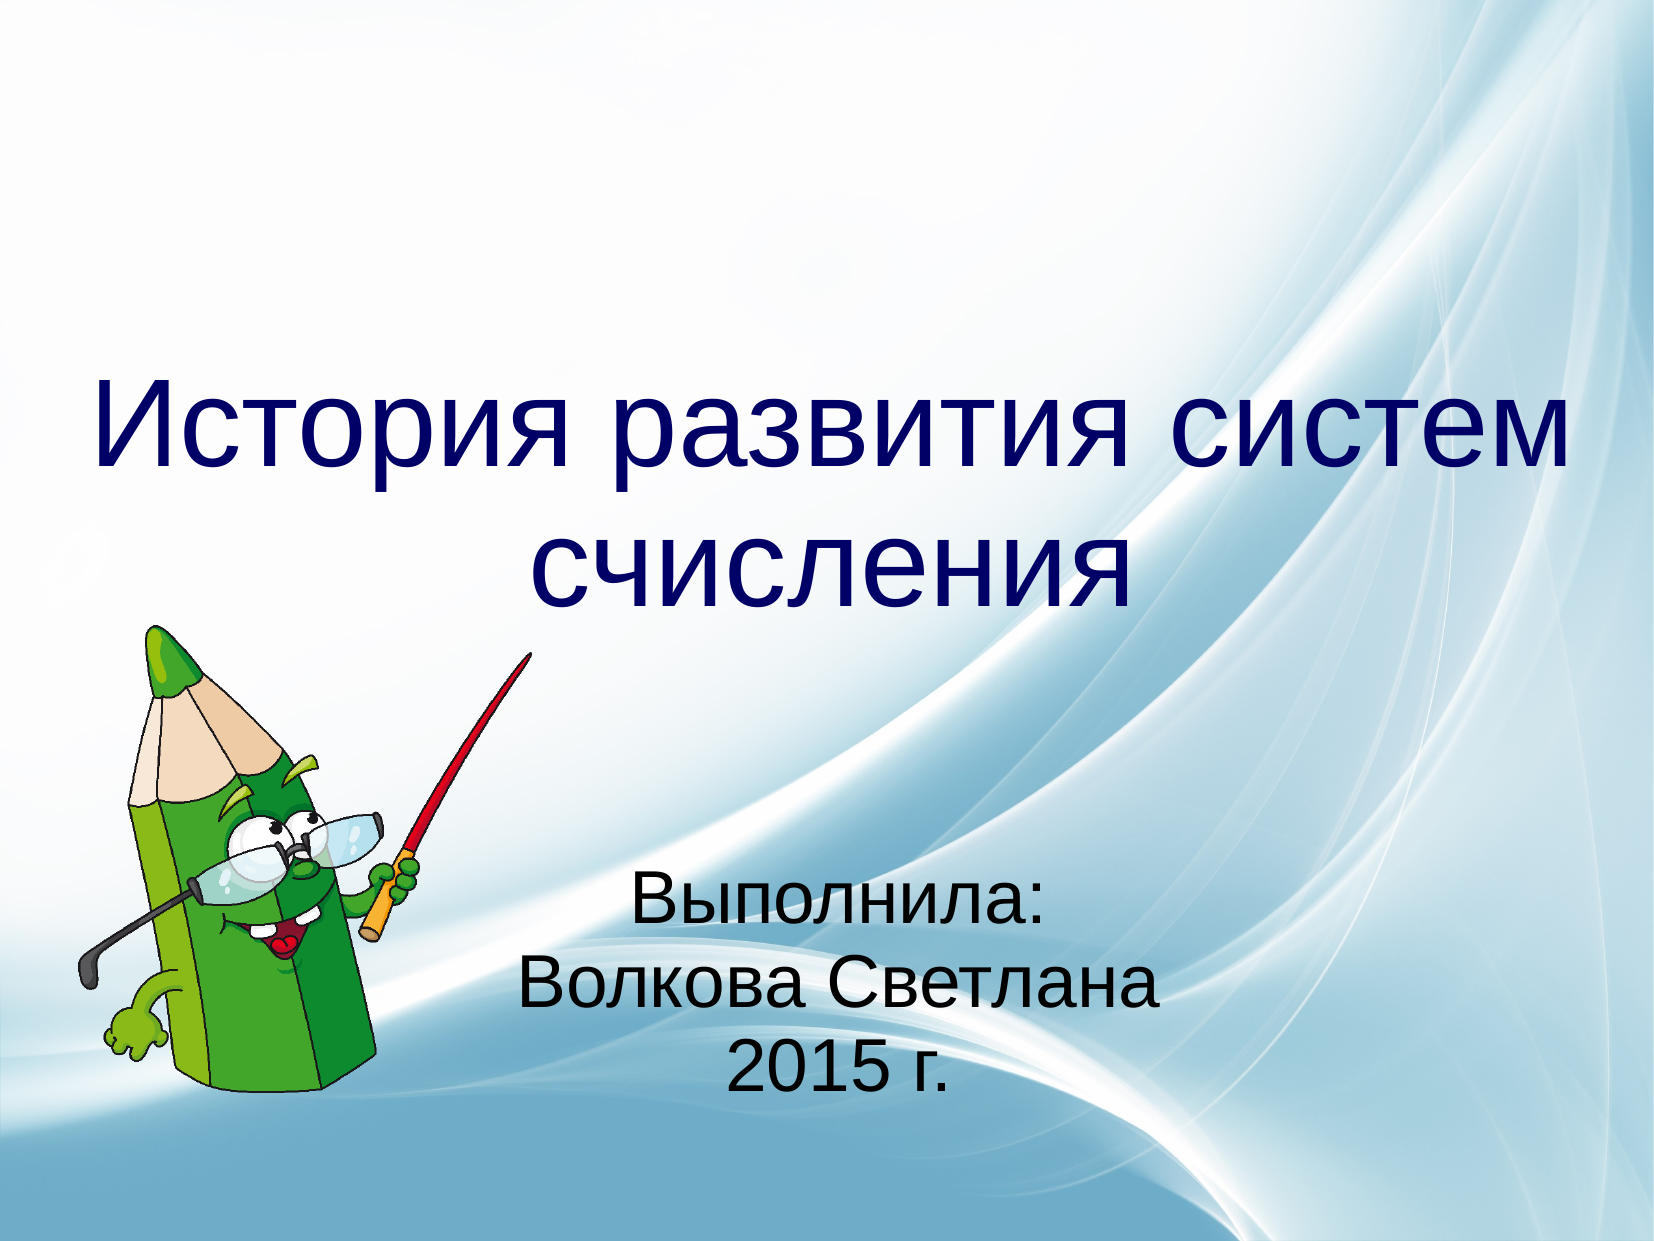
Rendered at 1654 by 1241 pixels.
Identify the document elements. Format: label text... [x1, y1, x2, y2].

title История развития систем счисления [88, 353, 1577, 633]
subtitle Выполнила: Волкова Светлана 2015 г. [112, 781, 1565, 1182]
picture [0, 0, 1654, 1241]
